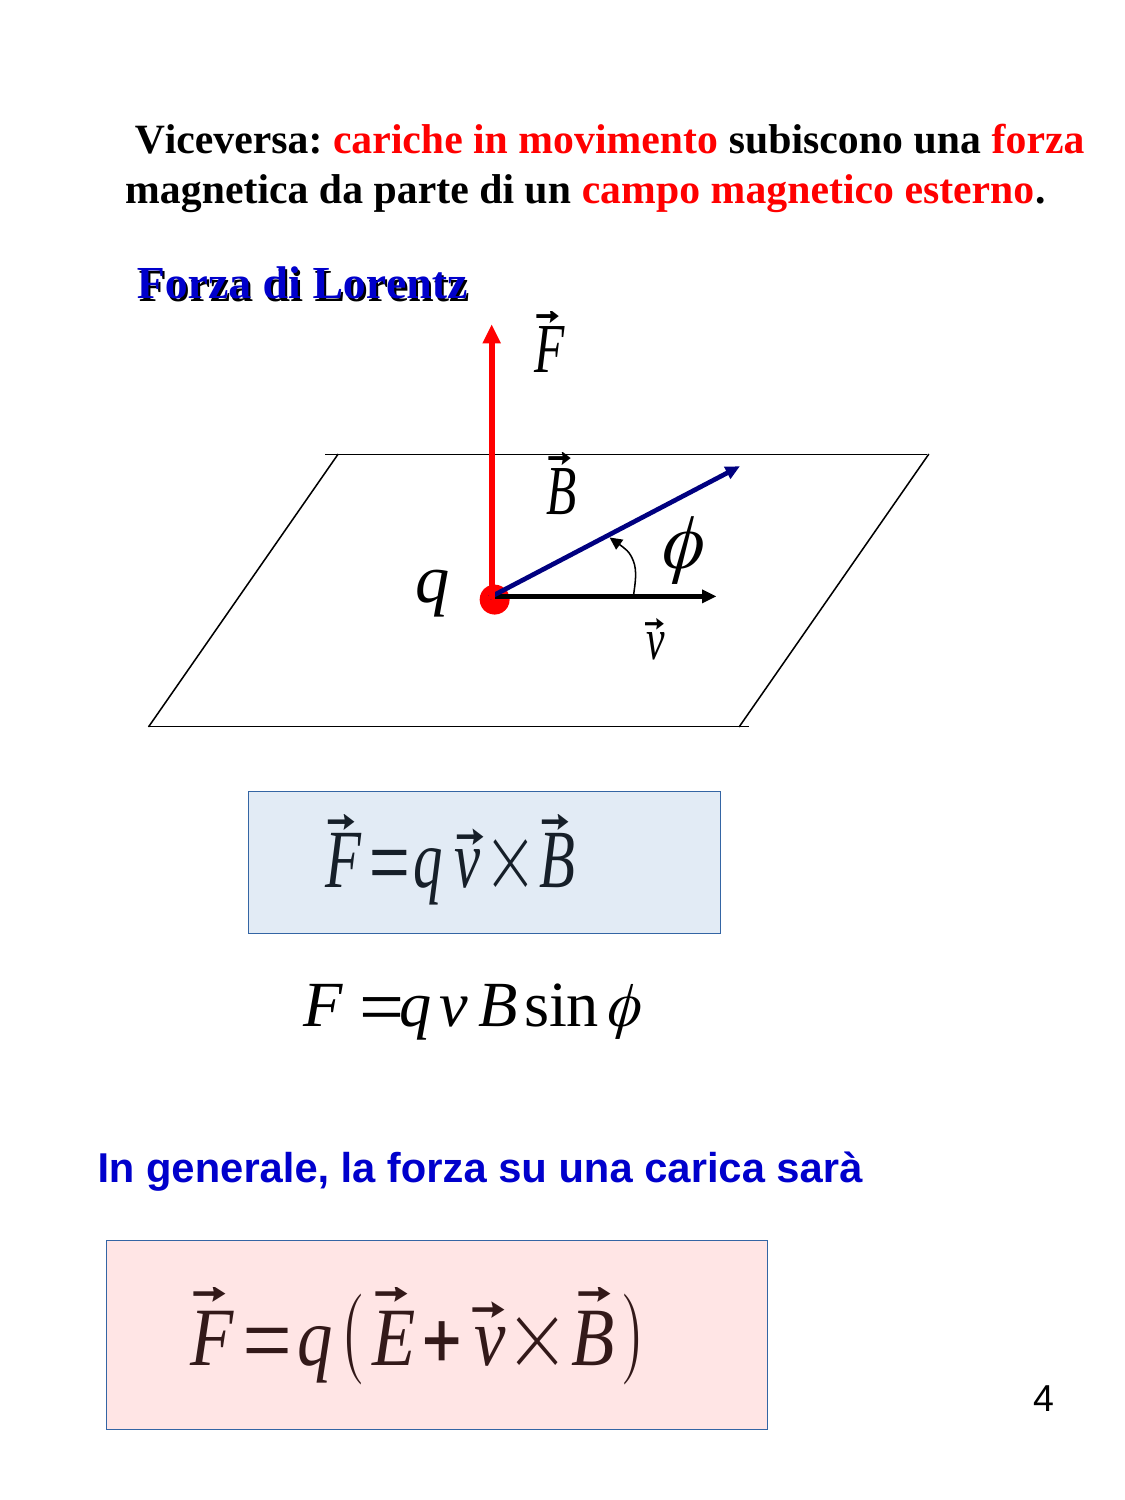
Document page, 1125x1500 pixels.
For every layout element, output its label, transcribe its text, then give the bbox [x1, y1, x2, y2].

text_box [495, 584, 503, 591]
text_box Viceversa: cariche in movimento subiscono una forza magnetica da parte di un campo magnetico esterno. [110, 103, 1100, 220]
text_box In generale, la forza su una carica sarà [82, 1133, 945, 1199]
chart [657, 501, 715, 595]
chart [295, 972, 650, 1052]
chart [531, 452, 589, 532]
text_box [248, 791, 721, 934]
text_box [106, 1240, 815, 1465]
chart [633, 608, 677, 675]
chart [519, 311, 579, 390]
text_box [479, 585, 510, 615]
text_box Forza di Lorentz [122, 245, 483, 317]
chart [408, 560, 459, 626]
